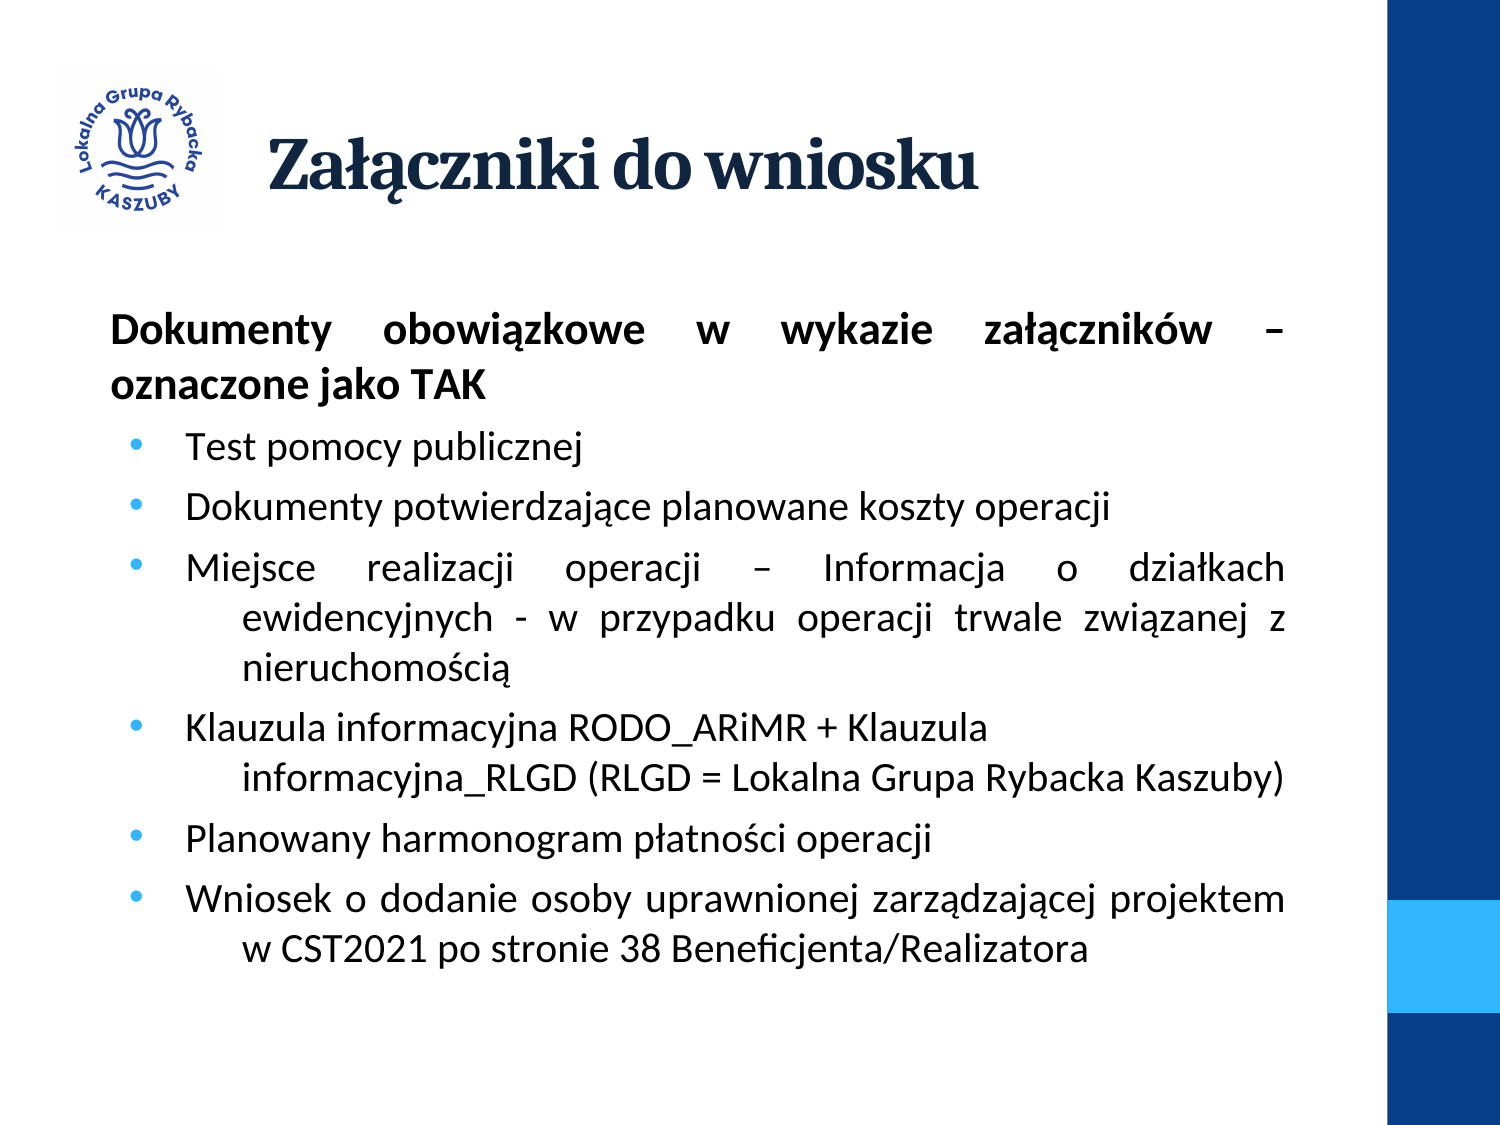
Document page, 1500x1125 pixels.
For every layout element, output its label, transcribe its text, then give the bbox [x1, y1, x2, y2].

text_box Dokumenty obowiązkowe w wykazie załączników – oznaczone jako TAK Test pomocy publicznej Dokumenty potwierdzające planowane koszty operacji Miejsce realizacji operacji – Informacja o działkach ewidencyjnych - w przypadku operacji trwale związanej z nieruchomością Klauzula informacyjna RODO_ARiMR + Klauzula informacyjna_RLGD (RLGD = Lokalna Grupa Rybacka Kaszuby) Planowany harmonogram płatności operacji Wniosek o dodanie osoby uprawnionej zarządzającej projektem w CST2021 po stronie 38 Beneficjenta/Realizatora [76, 290, 1302, 1095]
title Załączniki do wniosku [253, 30, 1326, 289]
picture [55, 66, 221, 232]
